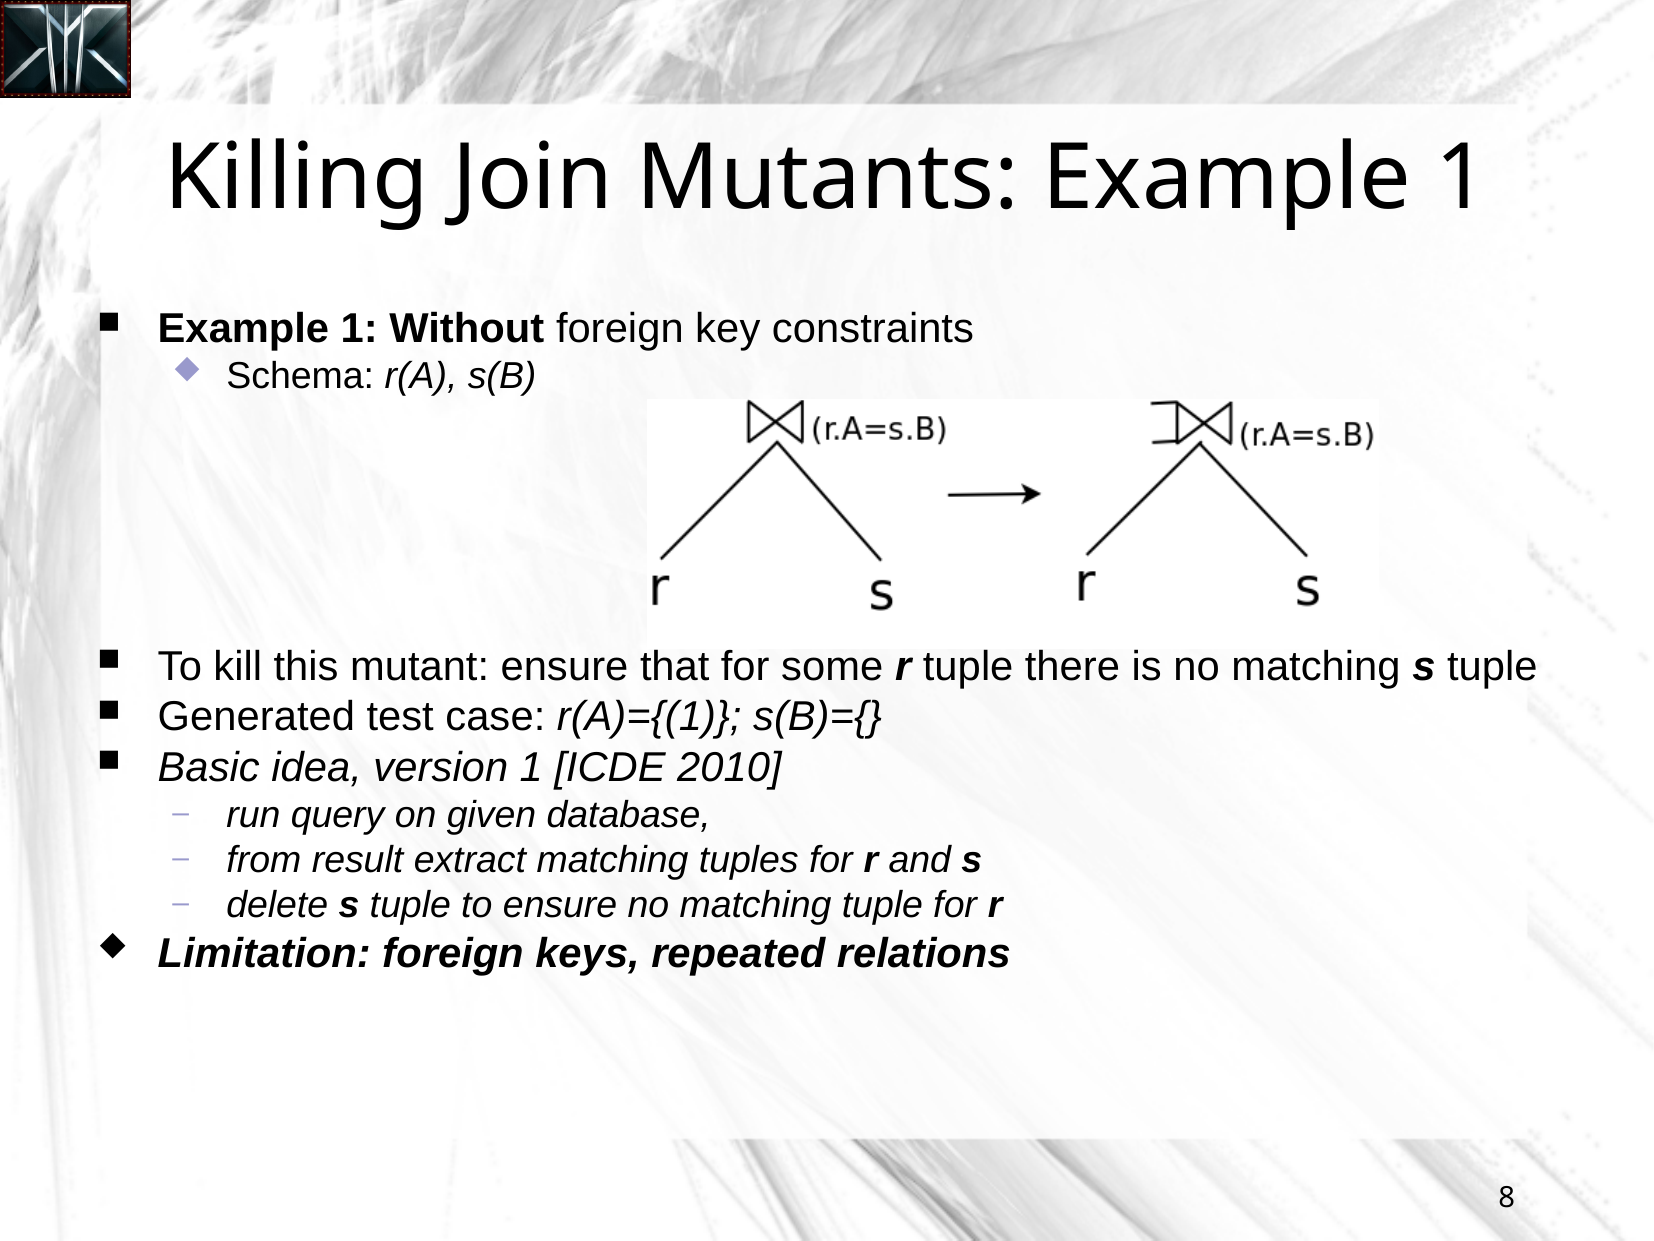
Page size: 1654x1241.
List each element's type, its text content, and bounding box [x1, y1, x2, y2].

title Killing Join Mutants: Example 1 [82, 42, 1571, 302]
list Example 1: Without foreign key constraints Schema: r(A), s(B) To kill this mutant: ensure that for some r tuple there is no matching s tuple Generated test case: r(A)={(1)}; s(B)={} Basic idea, version 1 [ICDE 2010] run query on given database, from result extract matching tuples for r and s delete s tuple to ensure no matching tuple for r Limitation: foreign keys, repeated relations [82, 303, 1571, 1199]
picture [0, 0, 1654, 1241]
text_box <number> [1483, 1171, 1617, 1222]
